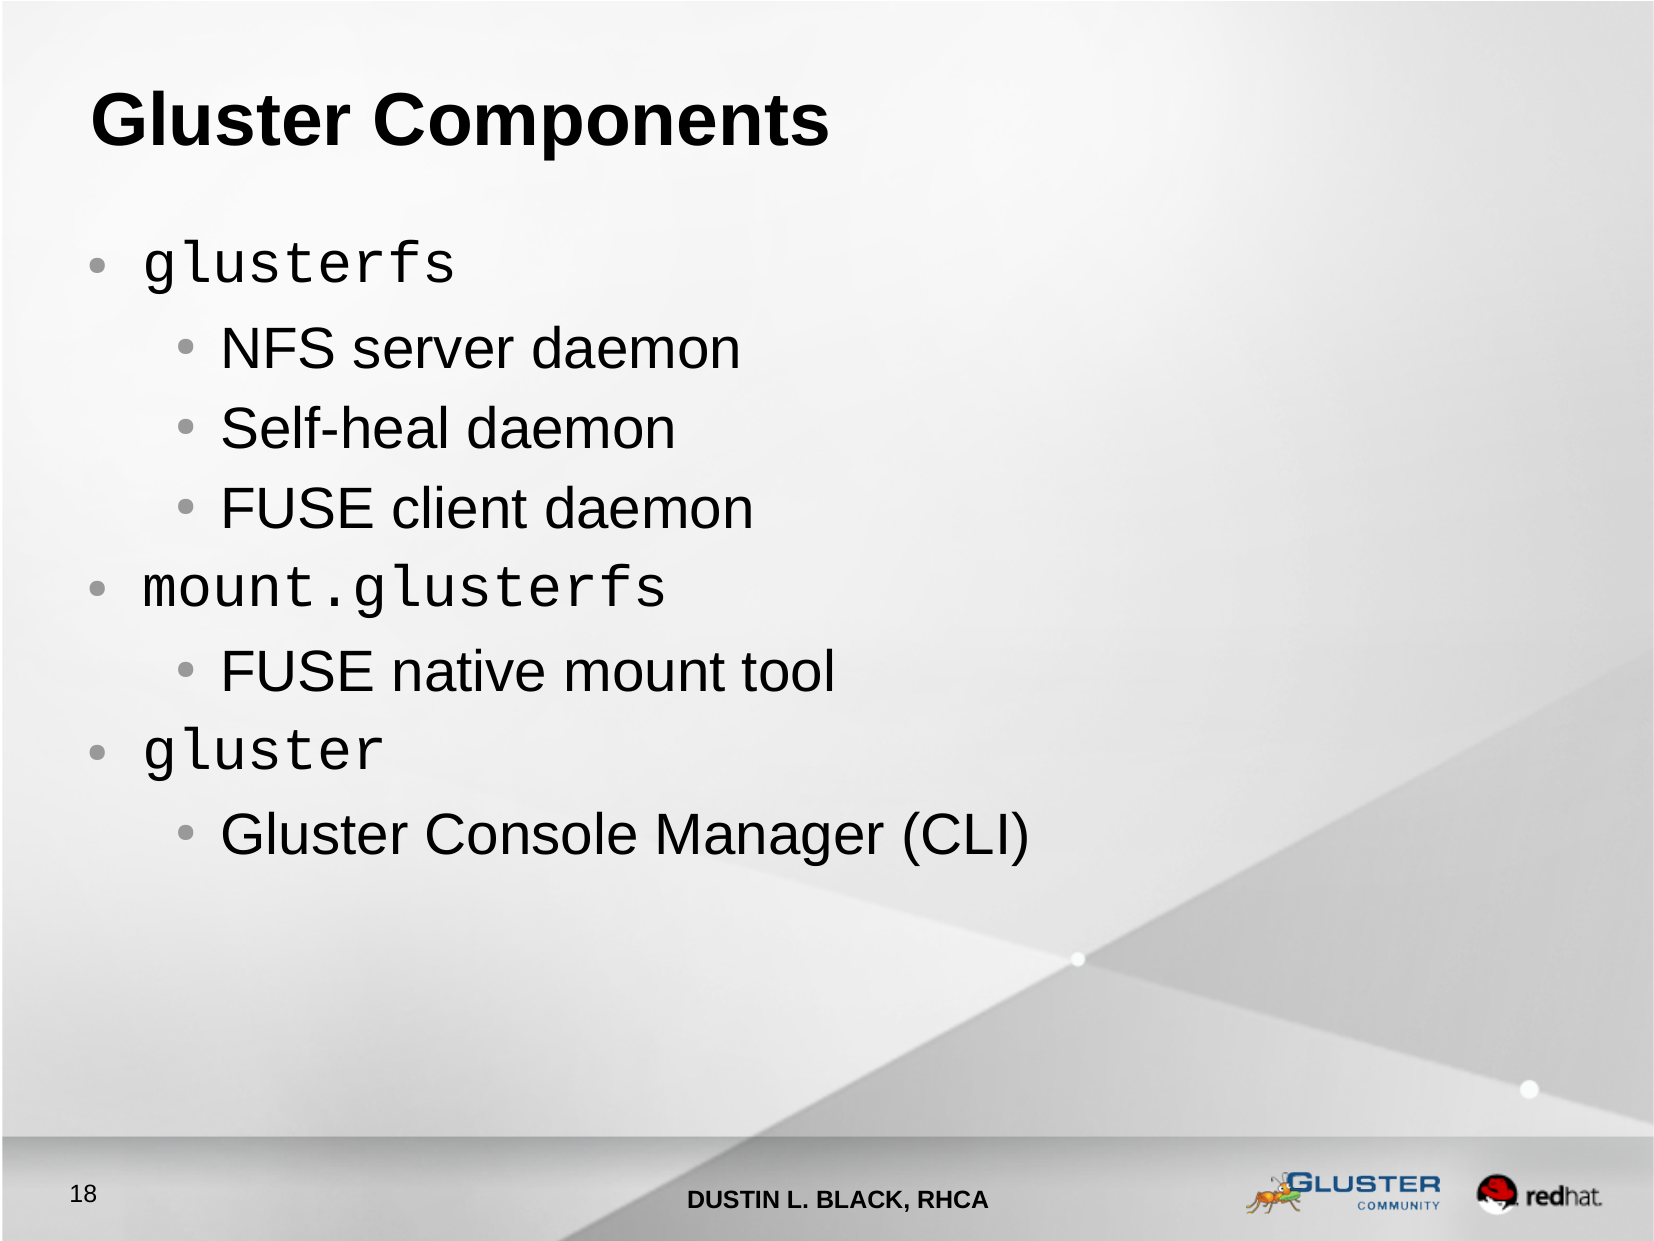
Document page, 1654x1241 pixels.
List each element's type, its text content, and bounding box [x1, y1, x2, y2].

picture [2, 1, 1654, 1241]
list glusterfs NFS server daemon Self-heal daemon FUSE client daemon mount.glusterfs FUSE native mount tool gluster Gluster Console Manager (CLI) [86, 232, 1576, 1111]
title Gluster Components [90, 15, 1579, 223]
